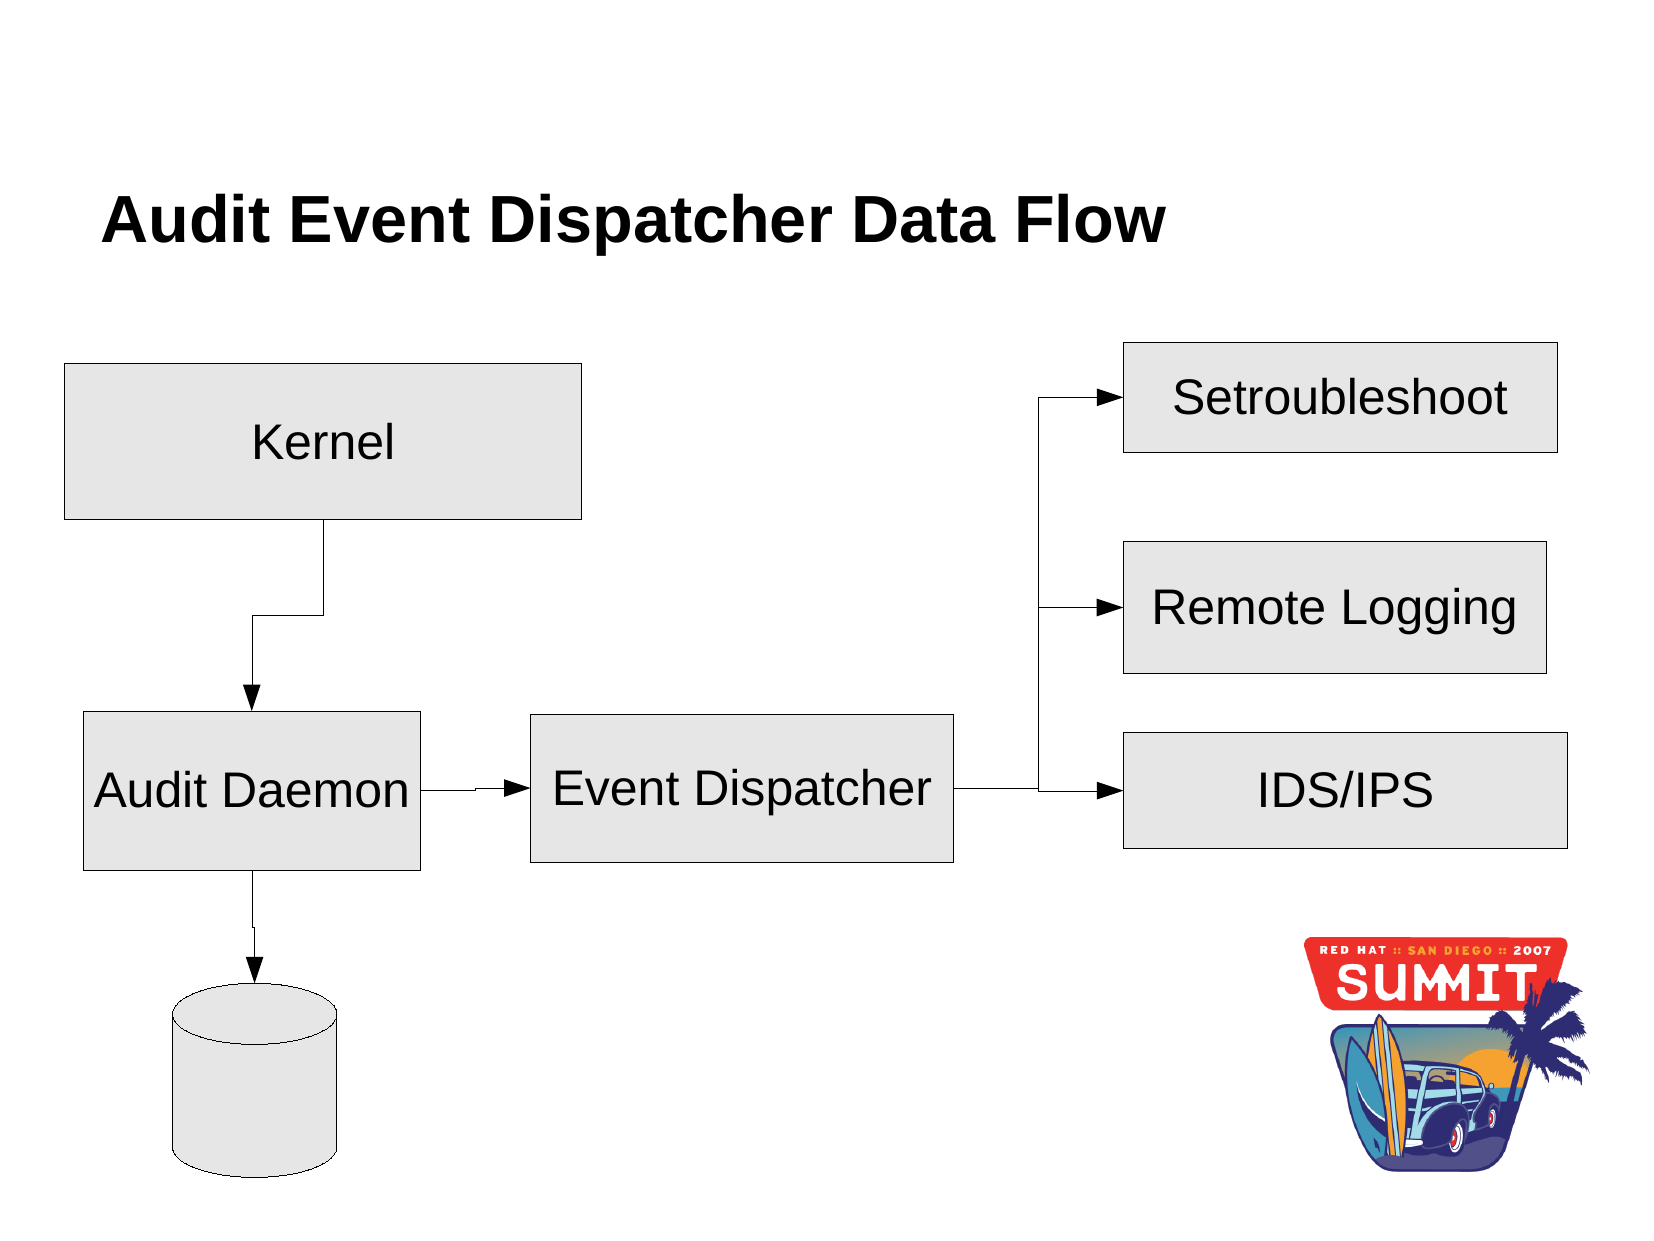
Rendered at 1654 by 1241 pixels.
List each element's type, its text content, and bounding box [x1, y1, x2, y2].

text_box Audit Daemon [83, 711, 421, 871]
text_box Event Dispatcher [530, 714, 954, 863]
text_box IDS/IPS [1123, 732, 1568, 849]
text_box [172, 983, 337, 1178]
text_box Remote Logging [1123, 541, 1547, 674]
title Audit Event Dispatcher Data Flow [100, 164, 1506, 275]
picture [1304, 937, 1590, 1172]
text_box Setroubleshoot [1123, 342, 1558, 453]
text_box Kernel [64, 363, 582, 520]
